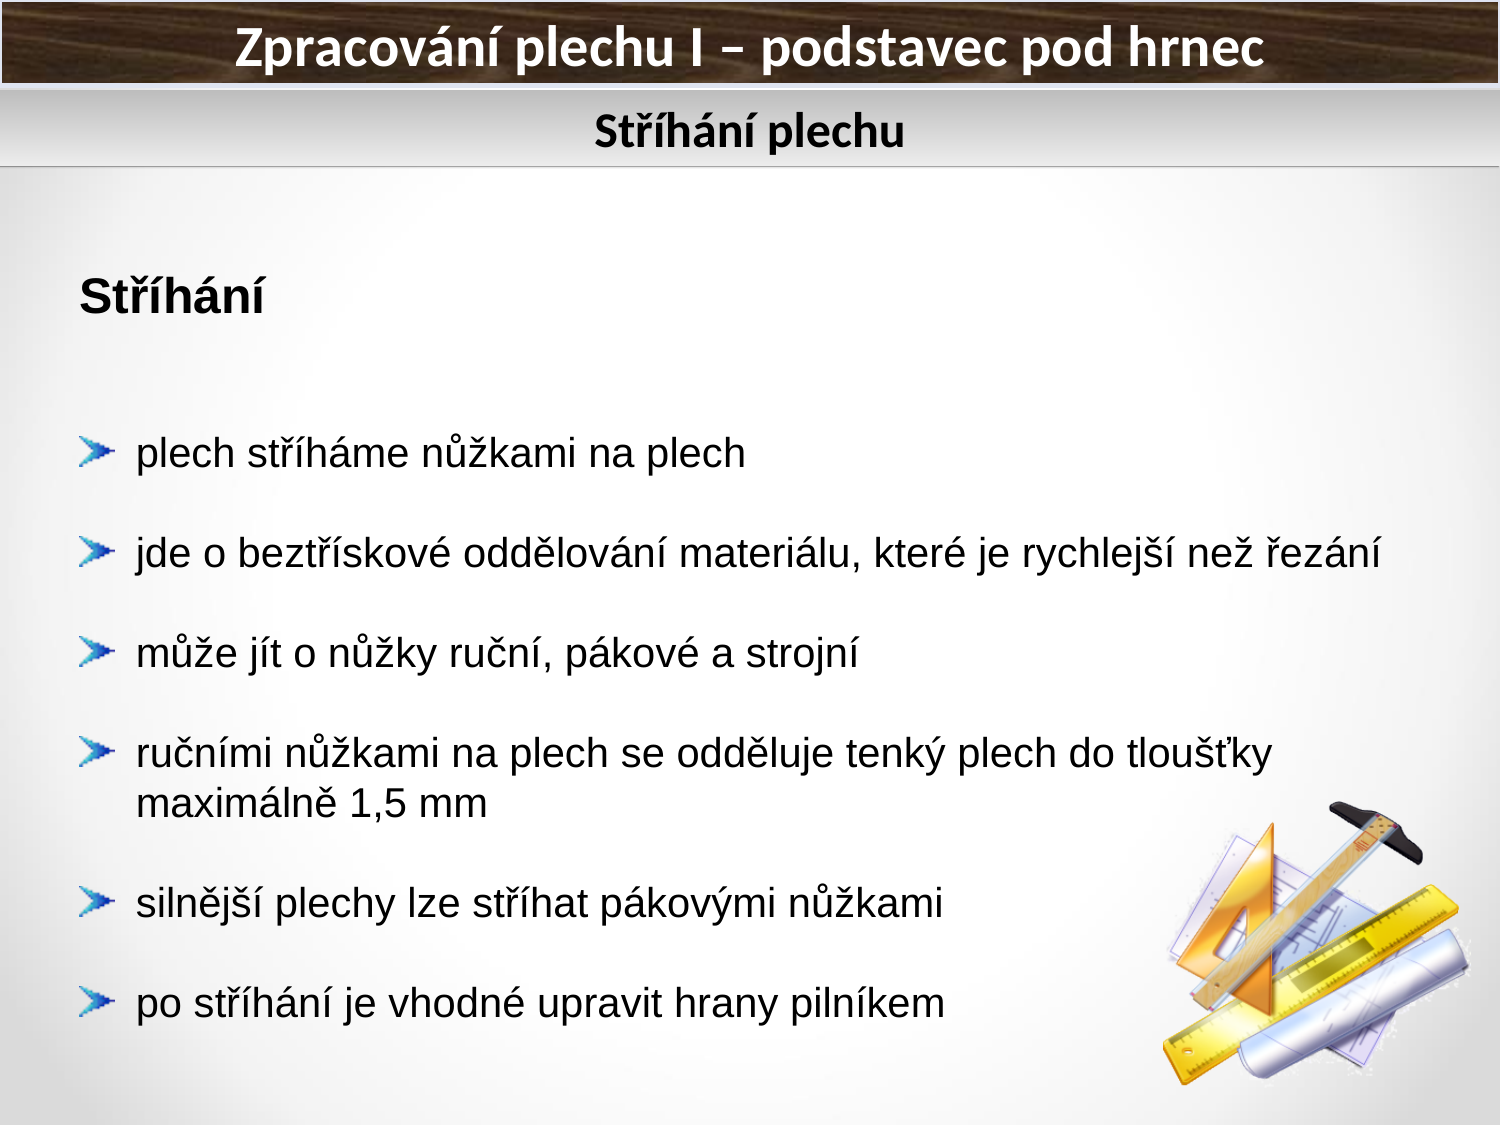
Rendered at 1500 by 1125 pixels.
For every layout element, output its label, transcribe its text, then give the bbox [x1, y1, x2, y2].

picture [0, 166, 1500, 1125]
text_box Stříhání plechu [0, 90, 1500, 166]
text_box Zpracování plechu I – podstavec pod hrnec [0, 0, 1500, 86]
picture [0, 86, 1500, 90]
text_box Stříhání [64, 255, 1436, 331]
text_box plech stříháme nůžkami na plech jde o beztřískové oddělování materiálu, které je rychlejší než řezání může jít o nůžky ruční, pákové a strojní ručními nůžkami na plech se odděluje tenký plech do tloušťky maximálně 1,5 mm silnější plechy lze stříhat pákovými nůžkami po stříhání je vhodné upravit hrany pilníkem [64, 418, 1436, 1035]
